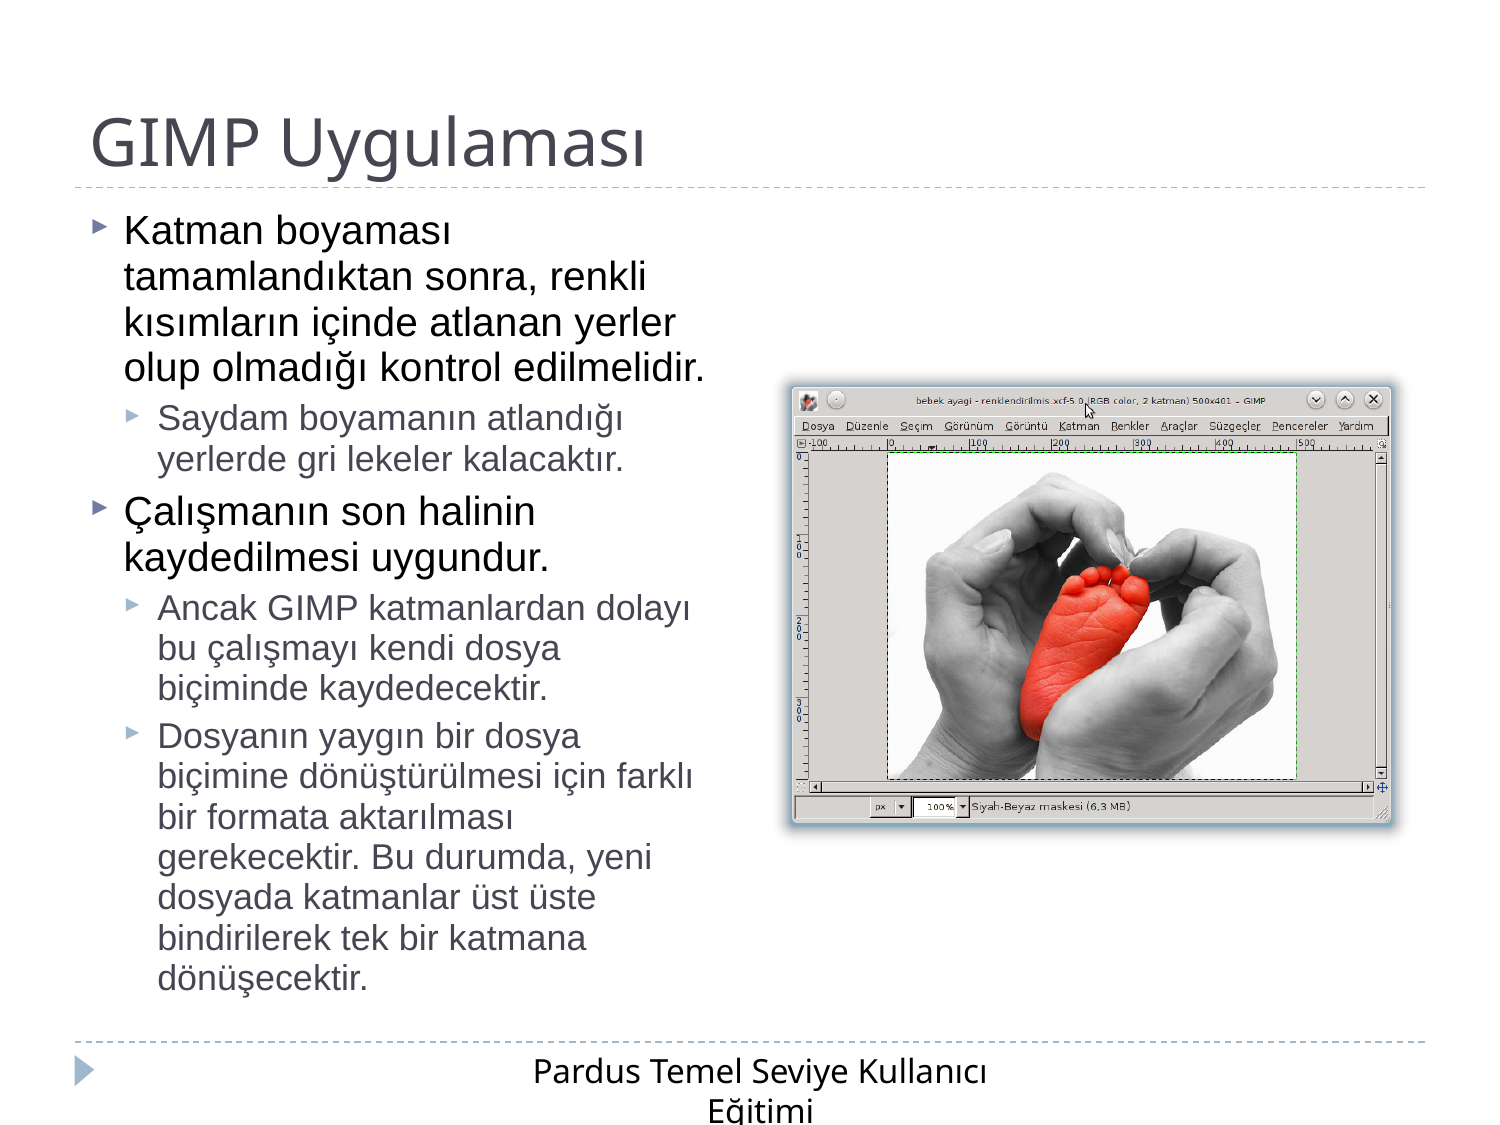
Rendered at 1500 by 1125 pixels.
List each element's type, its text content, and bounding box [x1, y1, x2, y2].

title GIMP Uygulaması [75, 37, 1425, 188]
picture [759, 354, 1423, 855]
list Katman boyaması tamamlandıktan sonra, renkli kısımların içinde atlanan yerler olup olmadığı kontrol edilmelidir. Saydam boyamanın atlandığı yerlerde gri lekeler kalacaktır. Çalışmanın son halinin kaydedilmesi uygundur. Ancak GIMP katmanlardan dolayı bu çalışmayı kendi dosya biçiminde kaydedecektir. Dosyanın yaygın bir dosya biçimine dönüştürülmesi için farklı bir formata aktarılması gerekecektir. Bu durumda, yeni dosyada katmanlar üst üste bindirilerek tek bir katmana dönüşecektir. [75, 200, 738, 1010]
